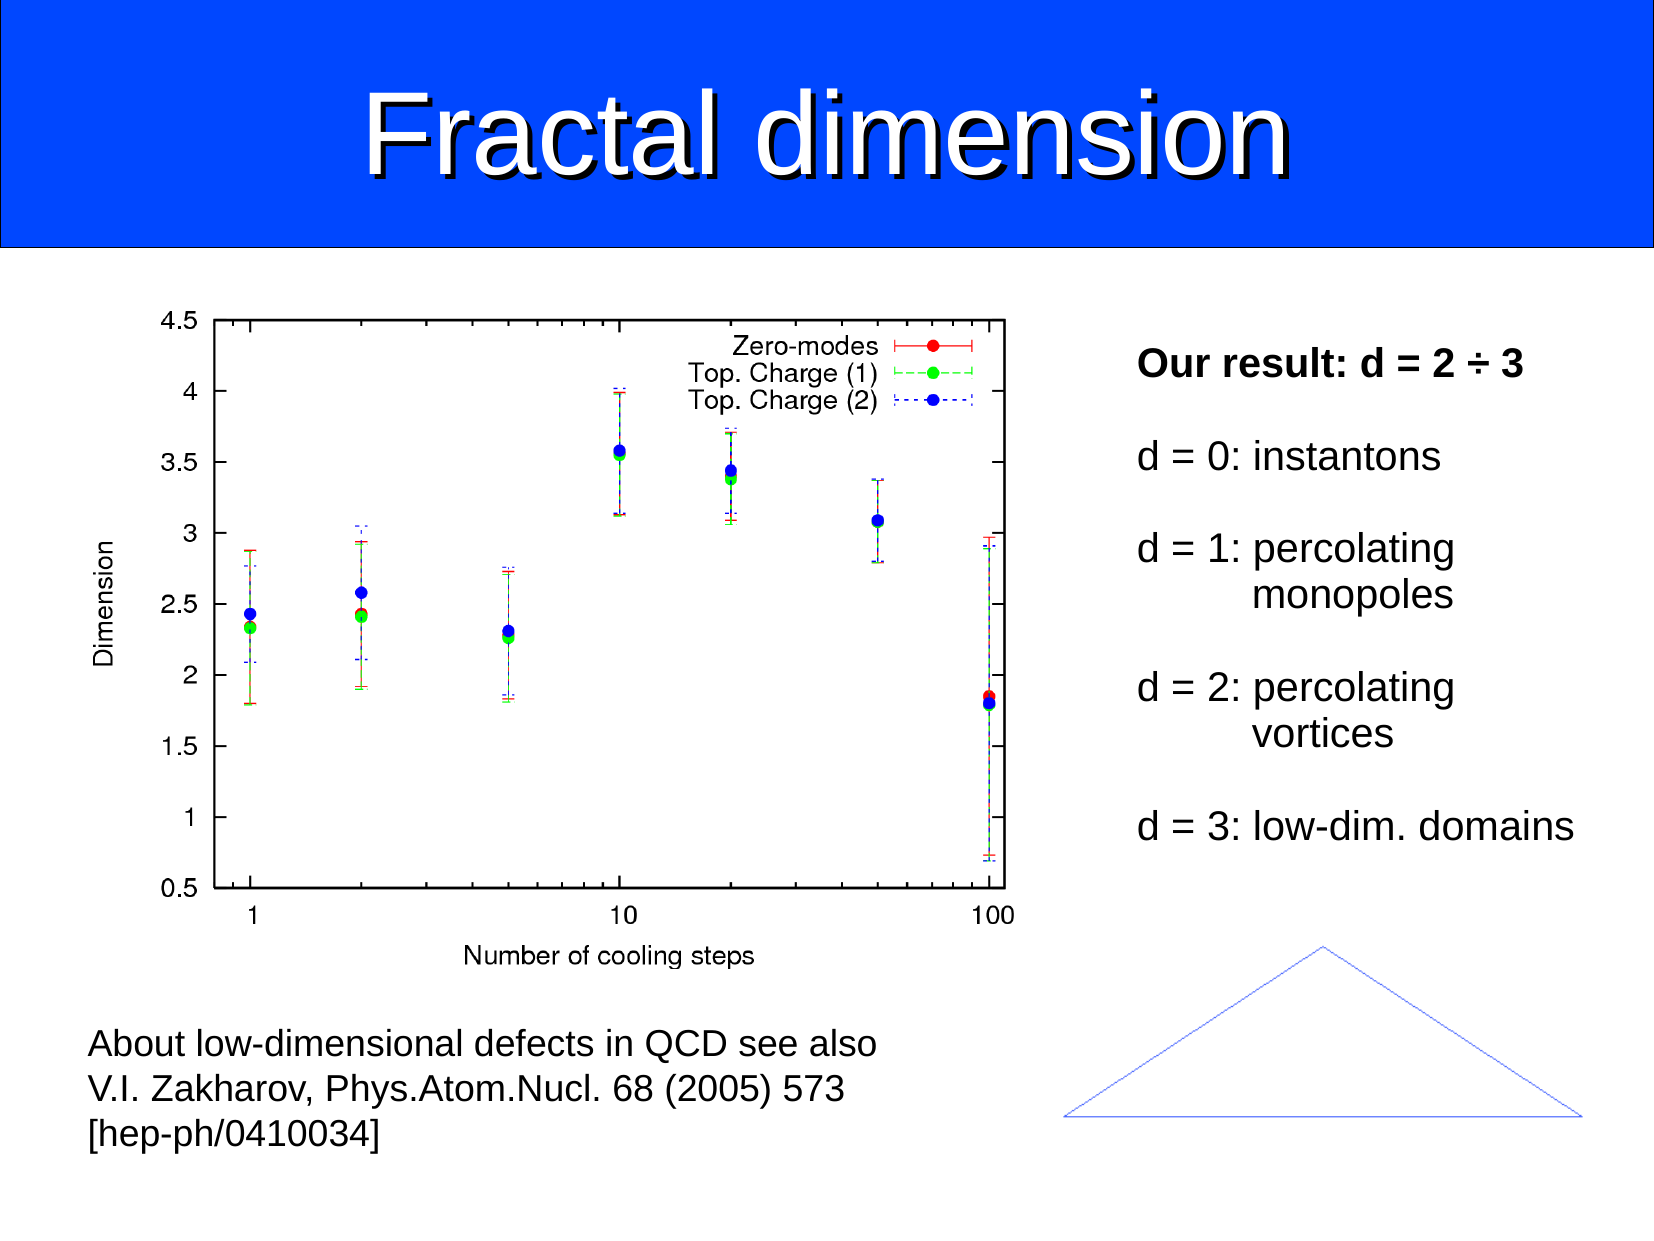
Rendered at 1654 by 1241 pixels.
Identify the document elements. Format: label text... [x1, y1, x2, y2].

title Fractal dimension [82, 38, 1570, 229]
text_box About low-dimensional defects in QCD see also V.I. Zakharov, Phys.Atom.Nucl. 68 (2005) 573 [hep-ph/0410034] [72, 1011, 1050, 1163]
picture [76, 287, 1595, 1164]
text_box [0, 0, 1654, 248]
text_box Our result: d = 2 ÷ 3 d = 0: instantons d = 1: percolating monopoles d = 2: percolating vortices d = 3: low-dim. domains [1122, 332, 1625, 861]
